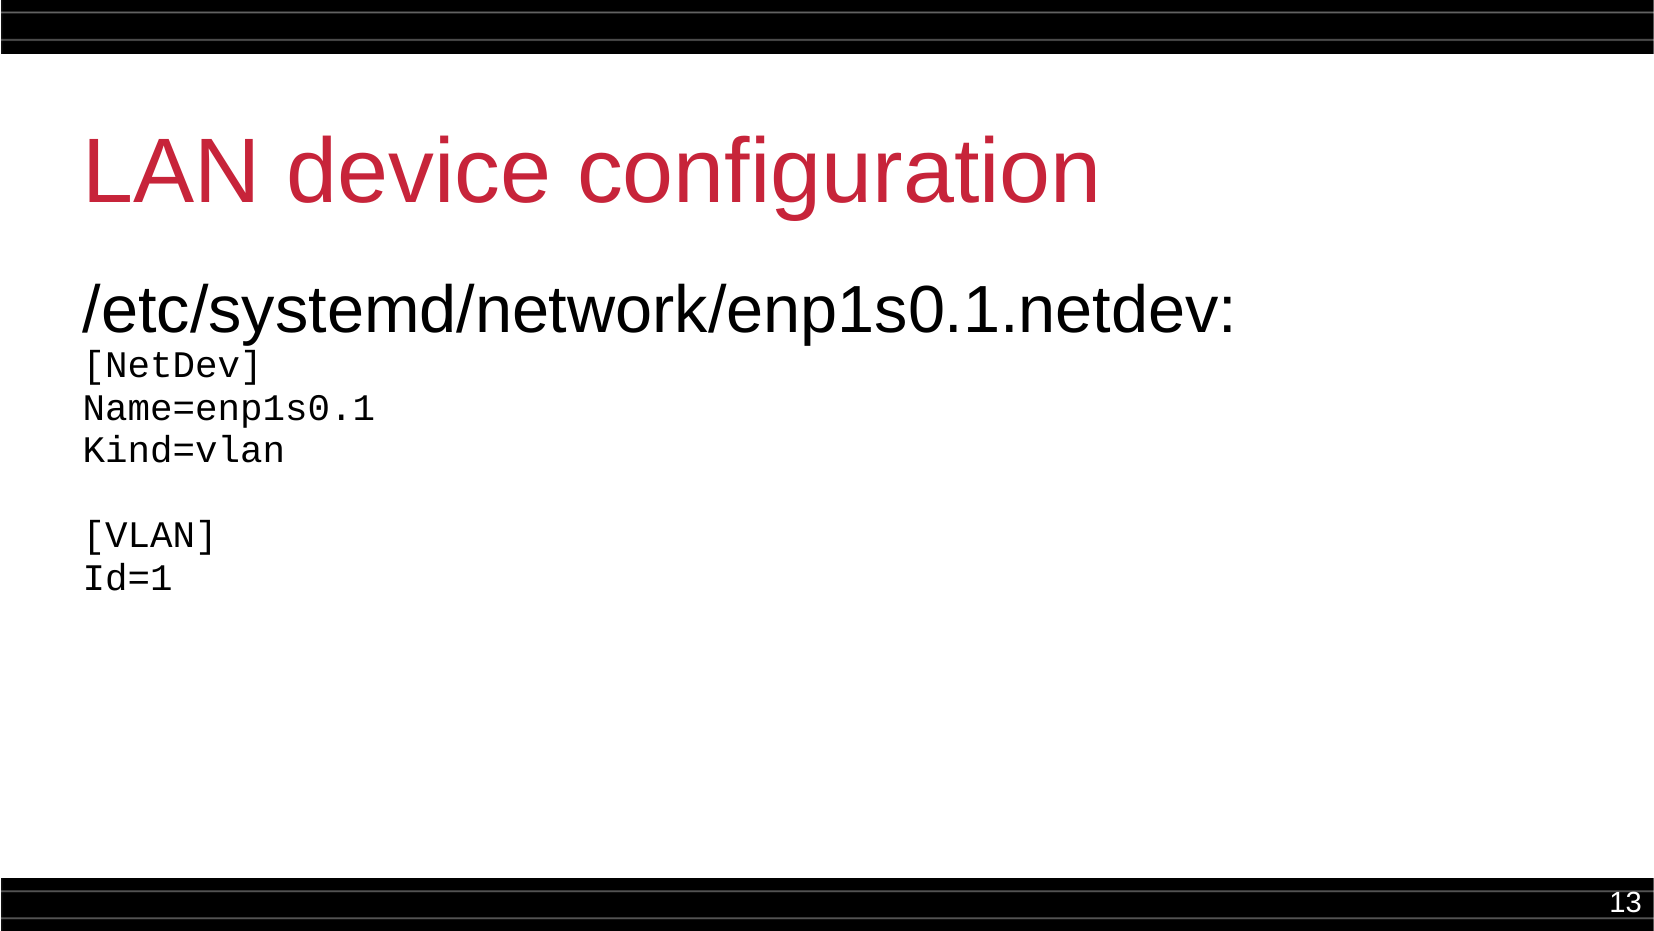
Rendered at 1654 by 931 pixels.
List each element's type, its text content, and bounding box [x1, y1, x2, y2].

picture [1, 878, 1654, 931]
title LAN device configuration [82, 92, 1571, 249]
list /etc/systemd/network/enp1s0.1.netdev: [NetDev] Name=enp1s0.1 Kind=vlan [VLAN] Id=1 [82, 271, 1571, 851]
picture [1, 0, 1654, 54]
